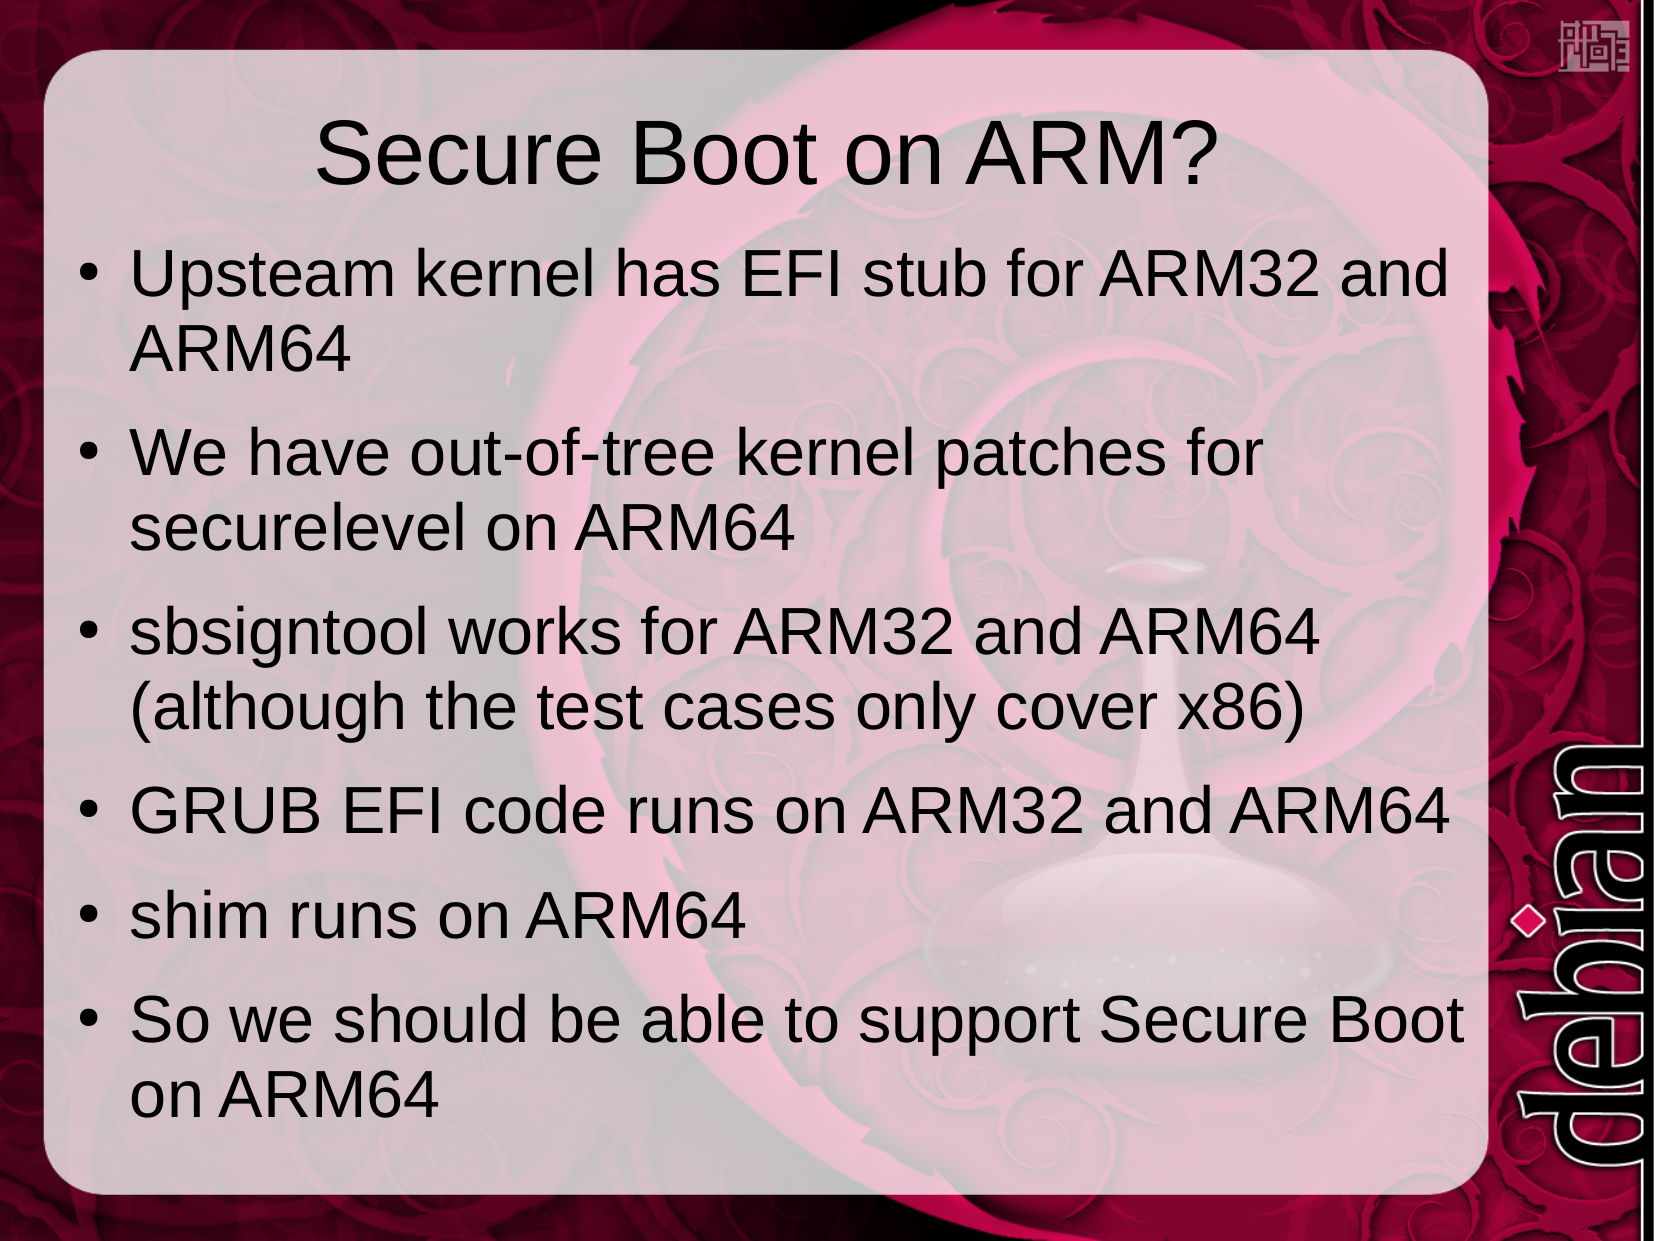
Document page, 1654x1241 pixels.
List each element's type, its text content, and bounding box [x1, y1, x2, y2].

picture [0, 0, 1654, 1241]
list Upsteam kernel has EFI stub for ARM32 and ARM64 We have out-of-tree kernel patches for securelevel on ARM64 sbsigntool works for ARM32 and ARM64 (although the test cases only cover x86) GRUB EFI code runs on ARM32 and ARM64 shim runs on ARM64 So we should be able to support Secure Boot on ARM64 [59, 236, 1477, 1152]
title Secure Boot on ARM? [59, 49, 1477, 236]
